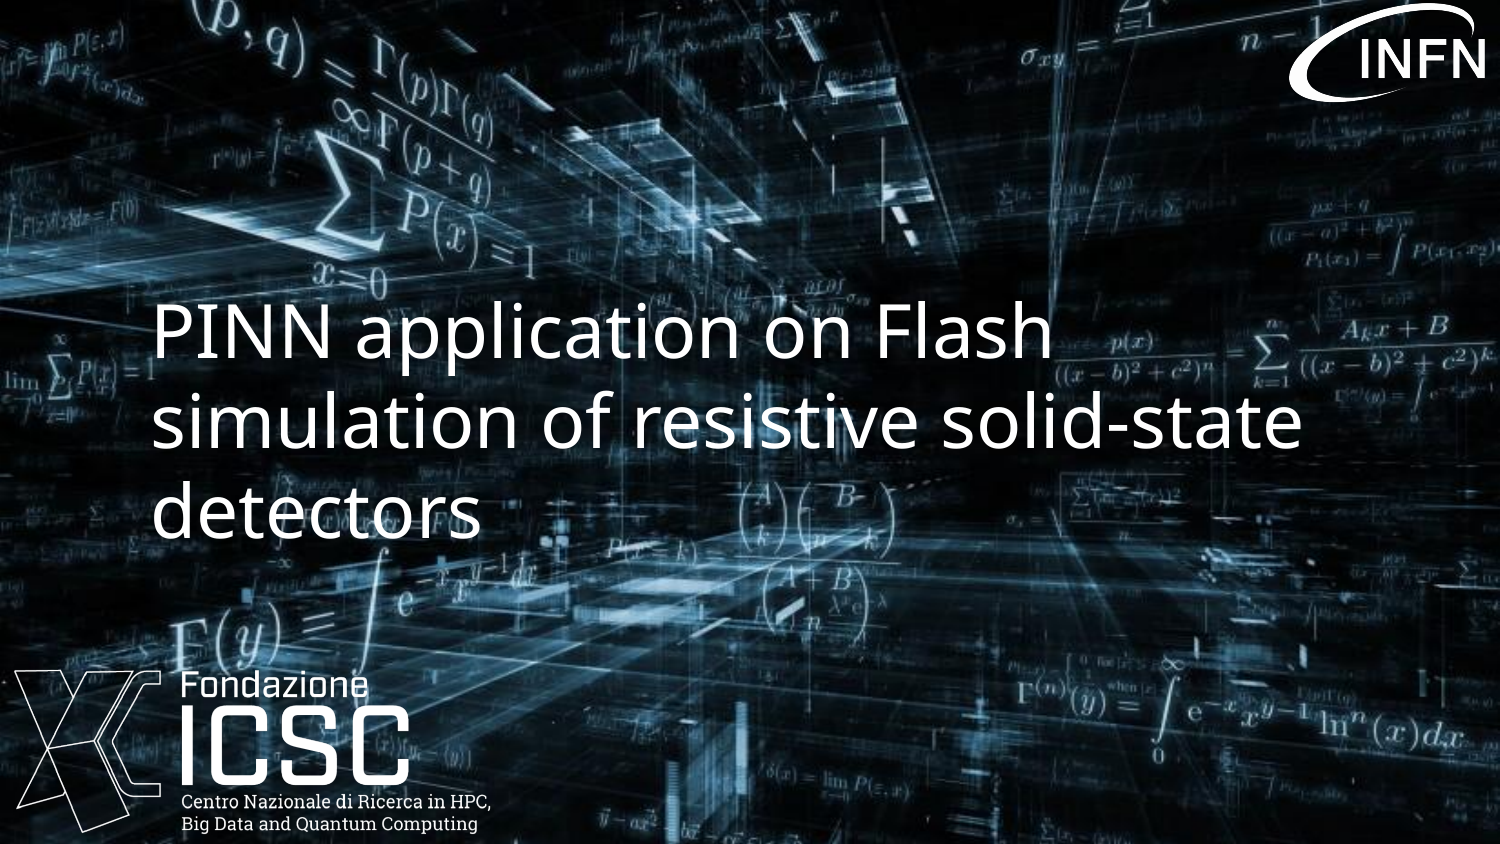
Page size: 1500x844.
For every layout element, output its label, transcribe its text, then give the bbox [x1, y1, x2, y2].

title PINN application on Flash simulation of resistive solid-state detectors [135, 264, 1378, 572]
picture [0, 0, 1500, 844]
